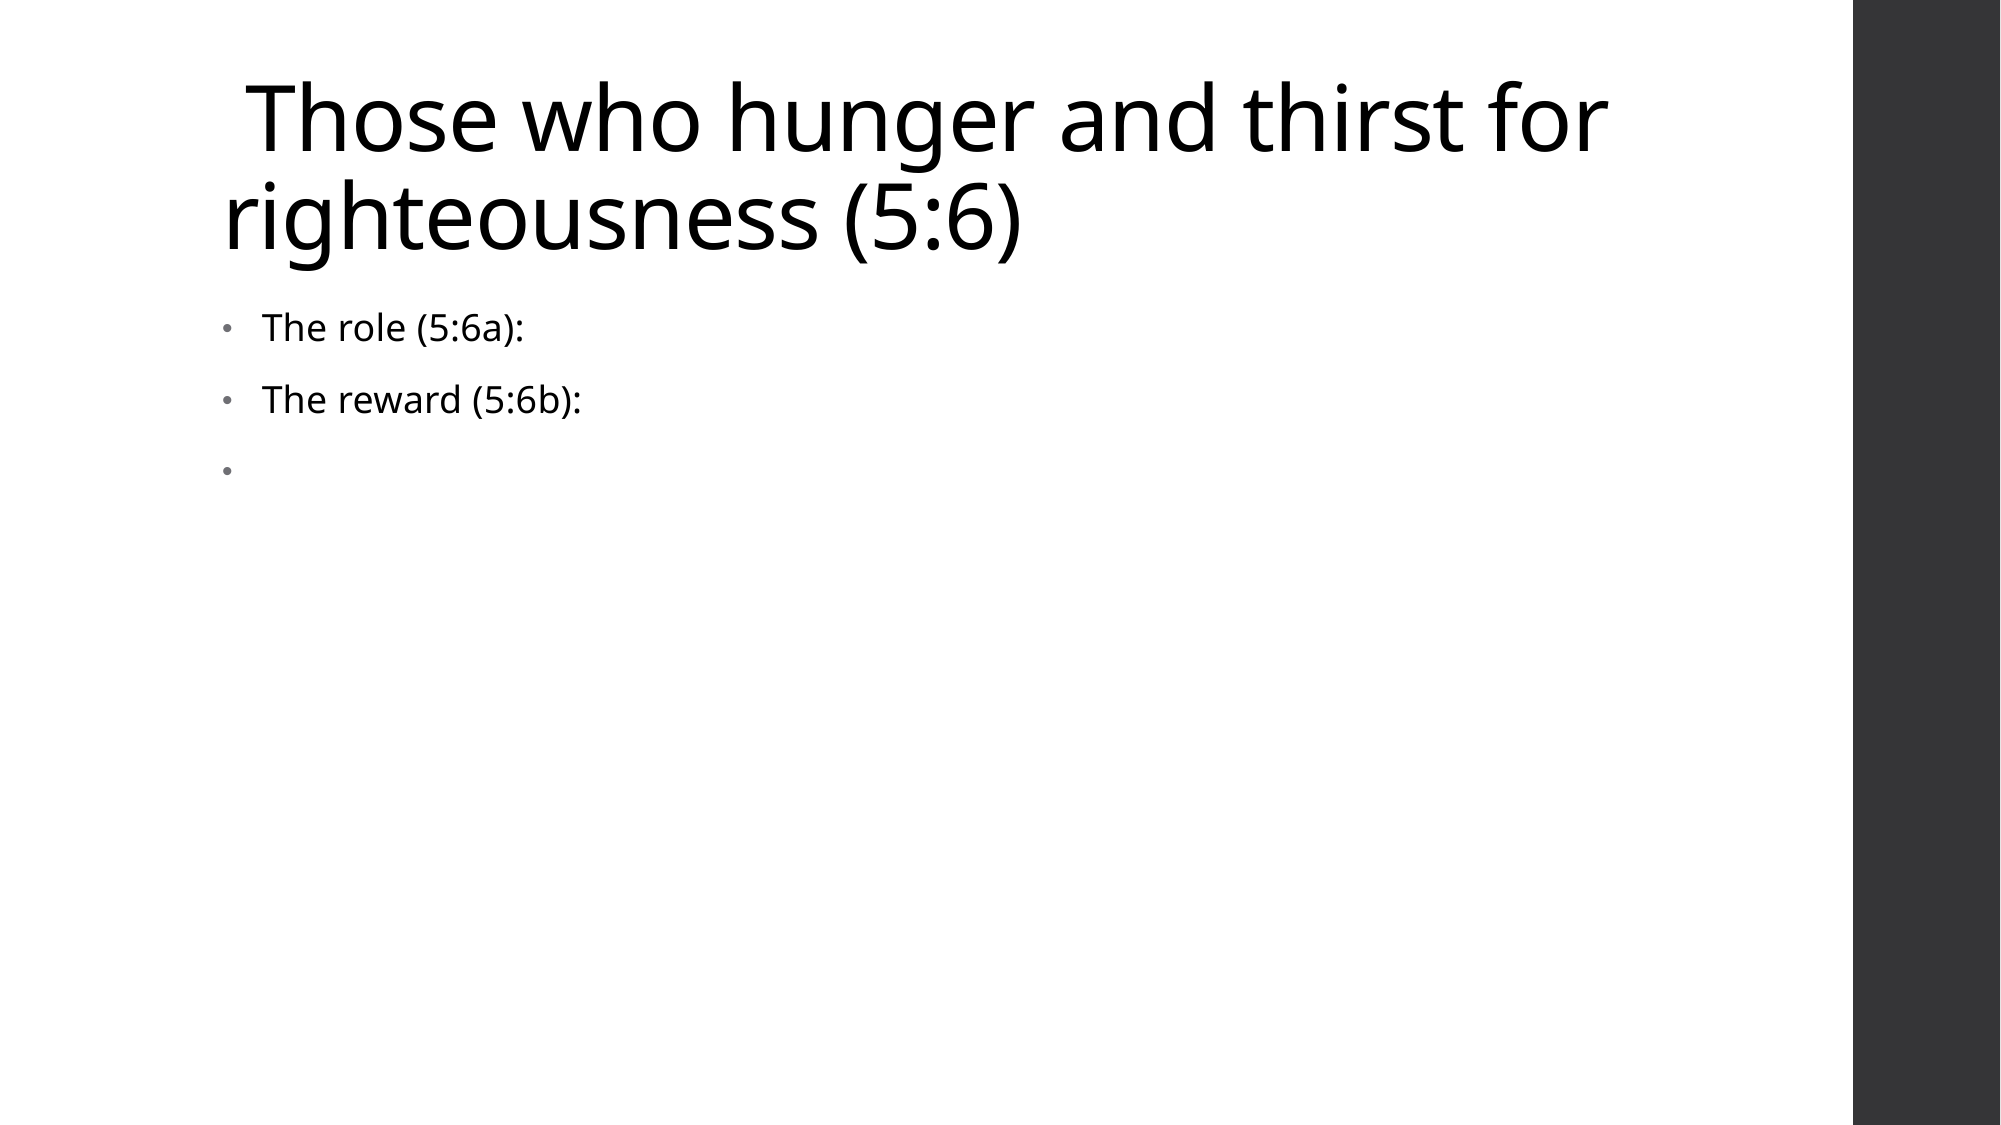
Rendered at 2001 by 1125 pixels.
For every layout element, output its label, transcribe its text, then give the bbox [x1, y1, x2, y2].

title Those who hunger and thirst for righteousness (5:6) [206, 60, 1797, 278]
list The role (5:6a): The reward (5:6b): [206, 299, 1617, 1014]
